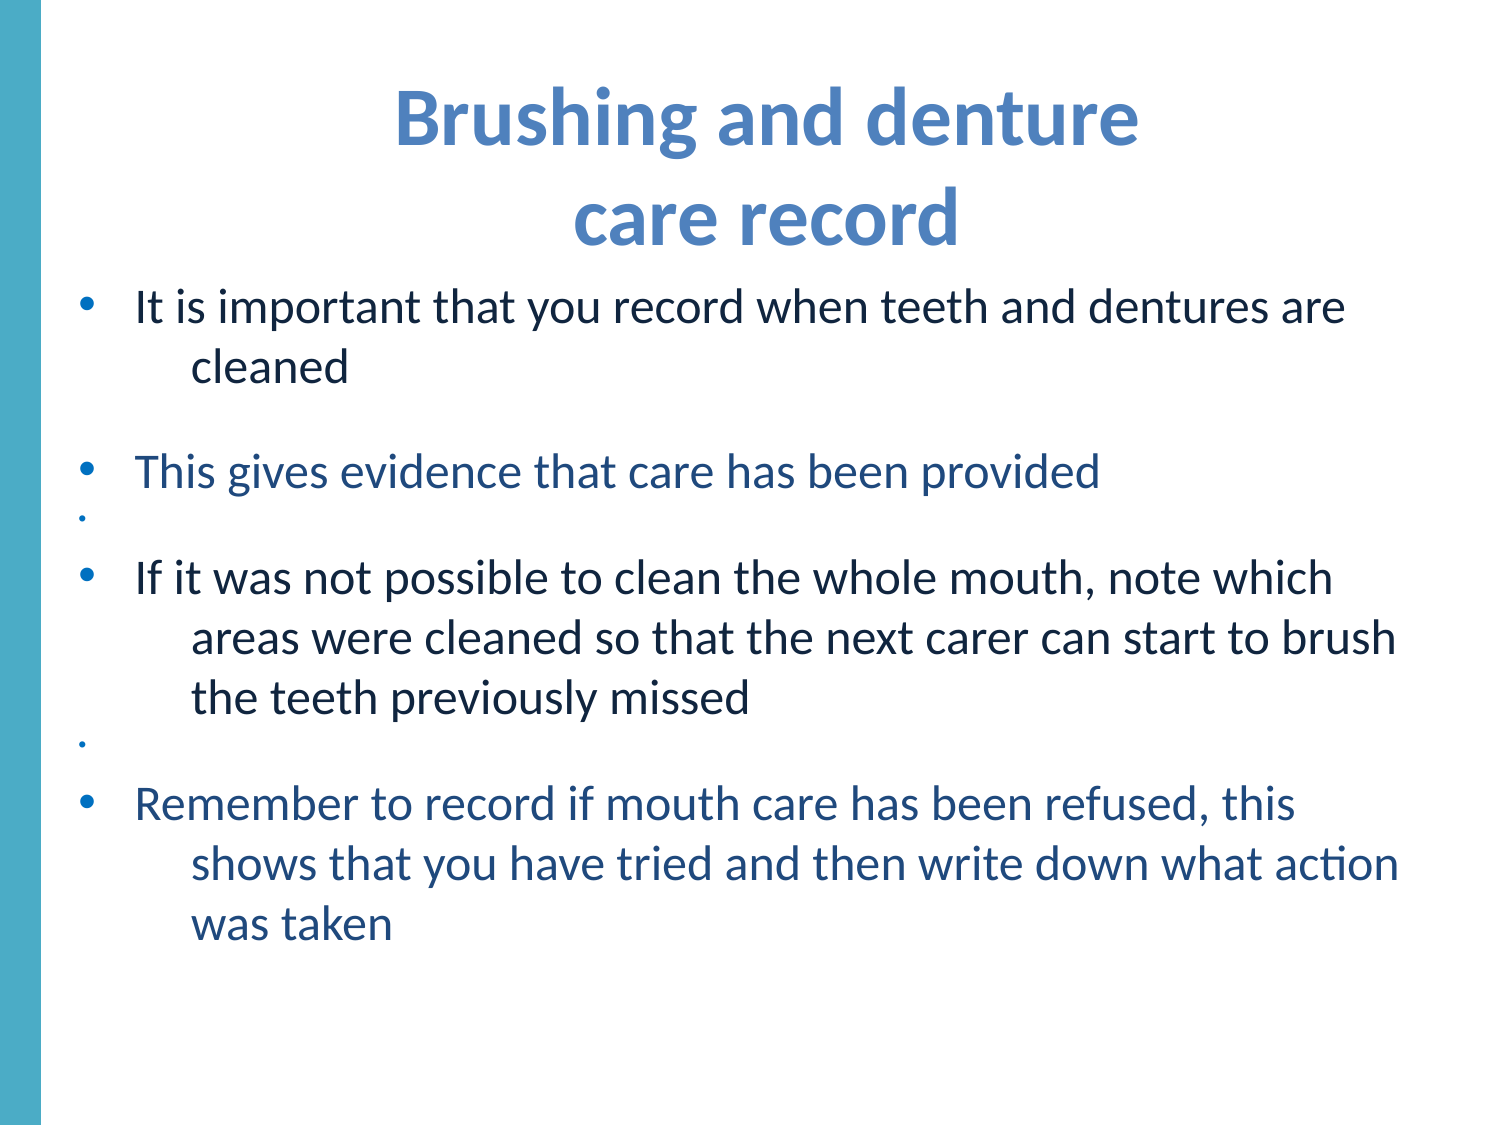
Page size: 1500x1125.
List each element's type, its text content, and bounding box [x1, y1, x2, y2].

list It is important that you record when teeth and dentures are cleaned This gives evidence that care has been provided If it was not possible to clean the whole mouth, note which areas were cleaned so that the next carer can start to brush the teeth previously missed Remember to record if mouth care has been refused, this shows that you have tried and then write down what action was taken [63, 265, 1434, 1022]
text_box [0, 0, 41, 1125]
title Brushing and denture care record [301, 54, 1235, 161]
